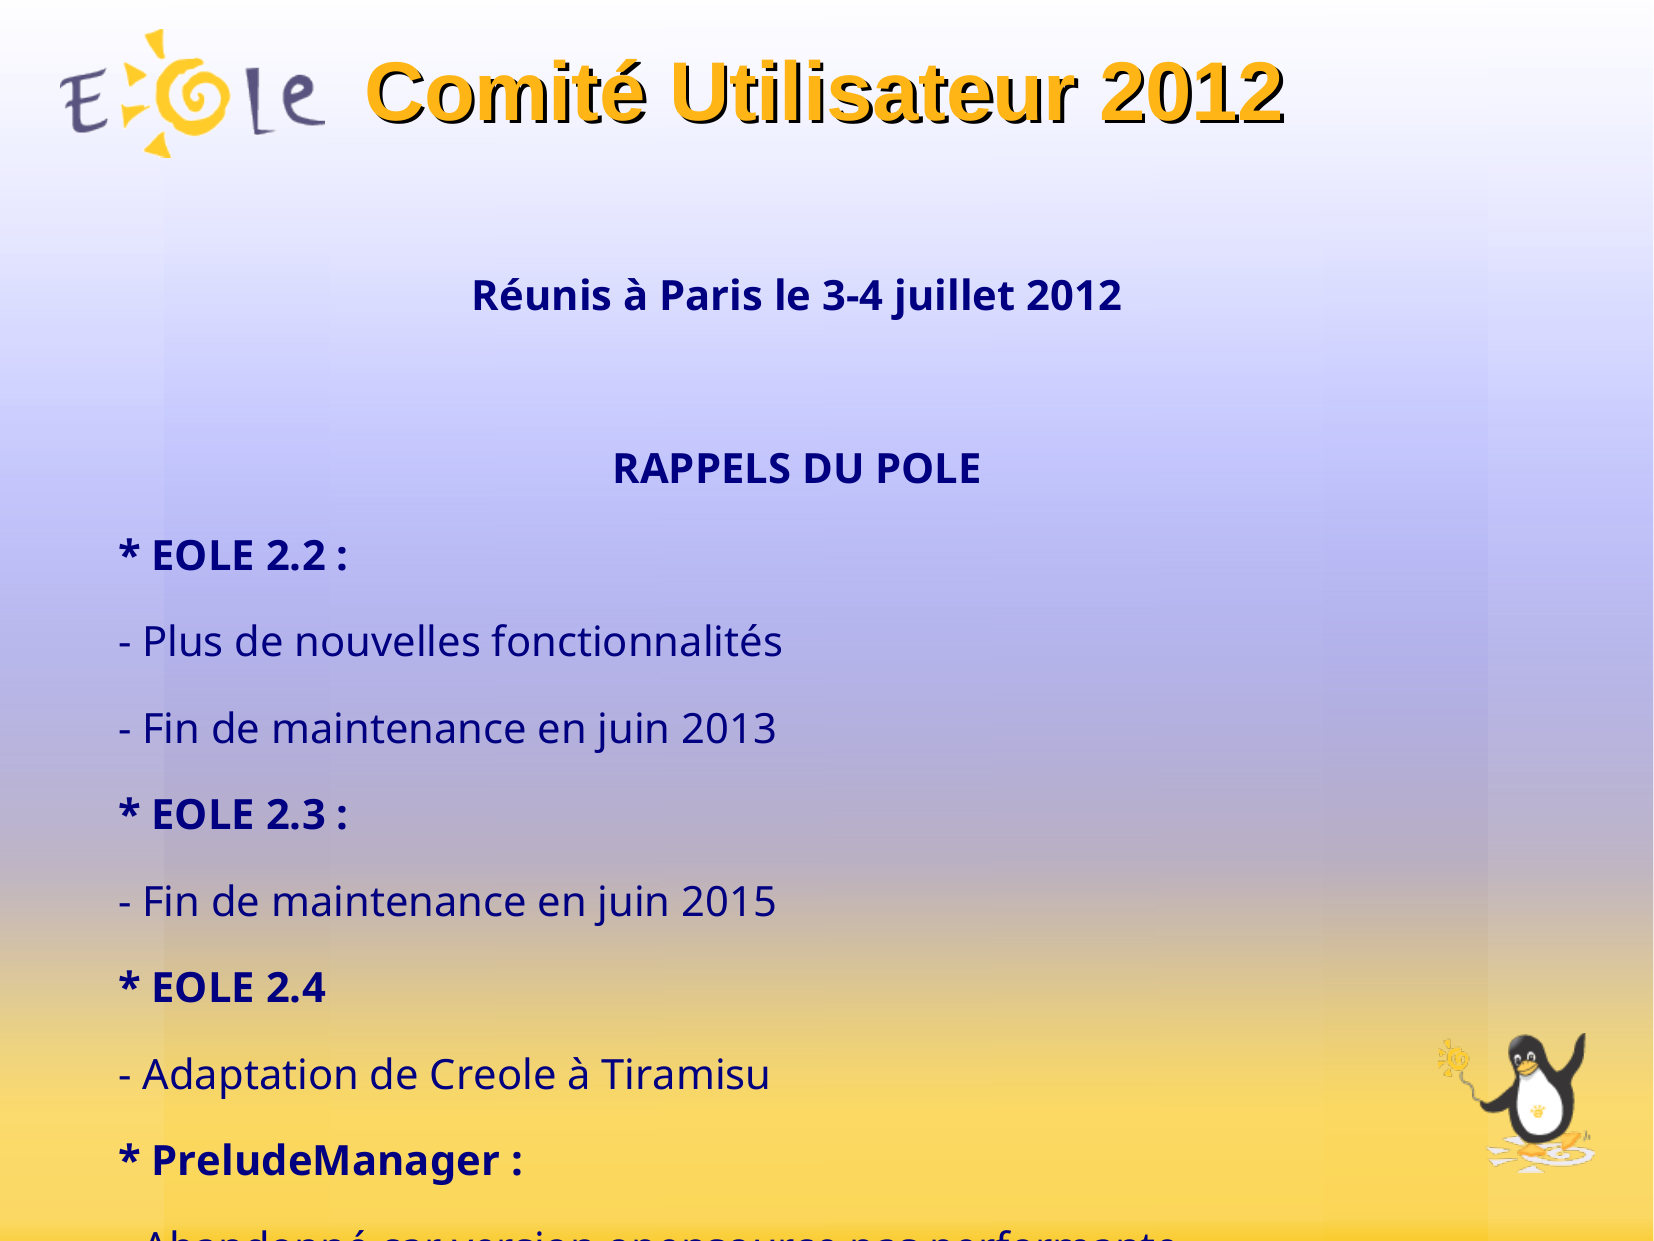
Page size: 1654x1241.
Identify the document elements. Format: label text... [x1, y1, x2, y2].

title Comité Utilisateur 2012 [80, 27, 1569, 156]
picture [0, 0, 1654, 1241]
list Réunis à Paris le 3-4 juillet 2012 RAPPELS DU POLE * EOLE 2.2 : - Plus de nouvelles fonctionnalités - Fin de maintenance en juin 2013 * EOLE 2.3 : - Fin de maintenance en juin 2015 * EOLE 2.4 - Adaptation de Creole à Tiramisu * PreludeManager : - Abandonné car version opensource pas performante [118, 265, 1477, 1241]
